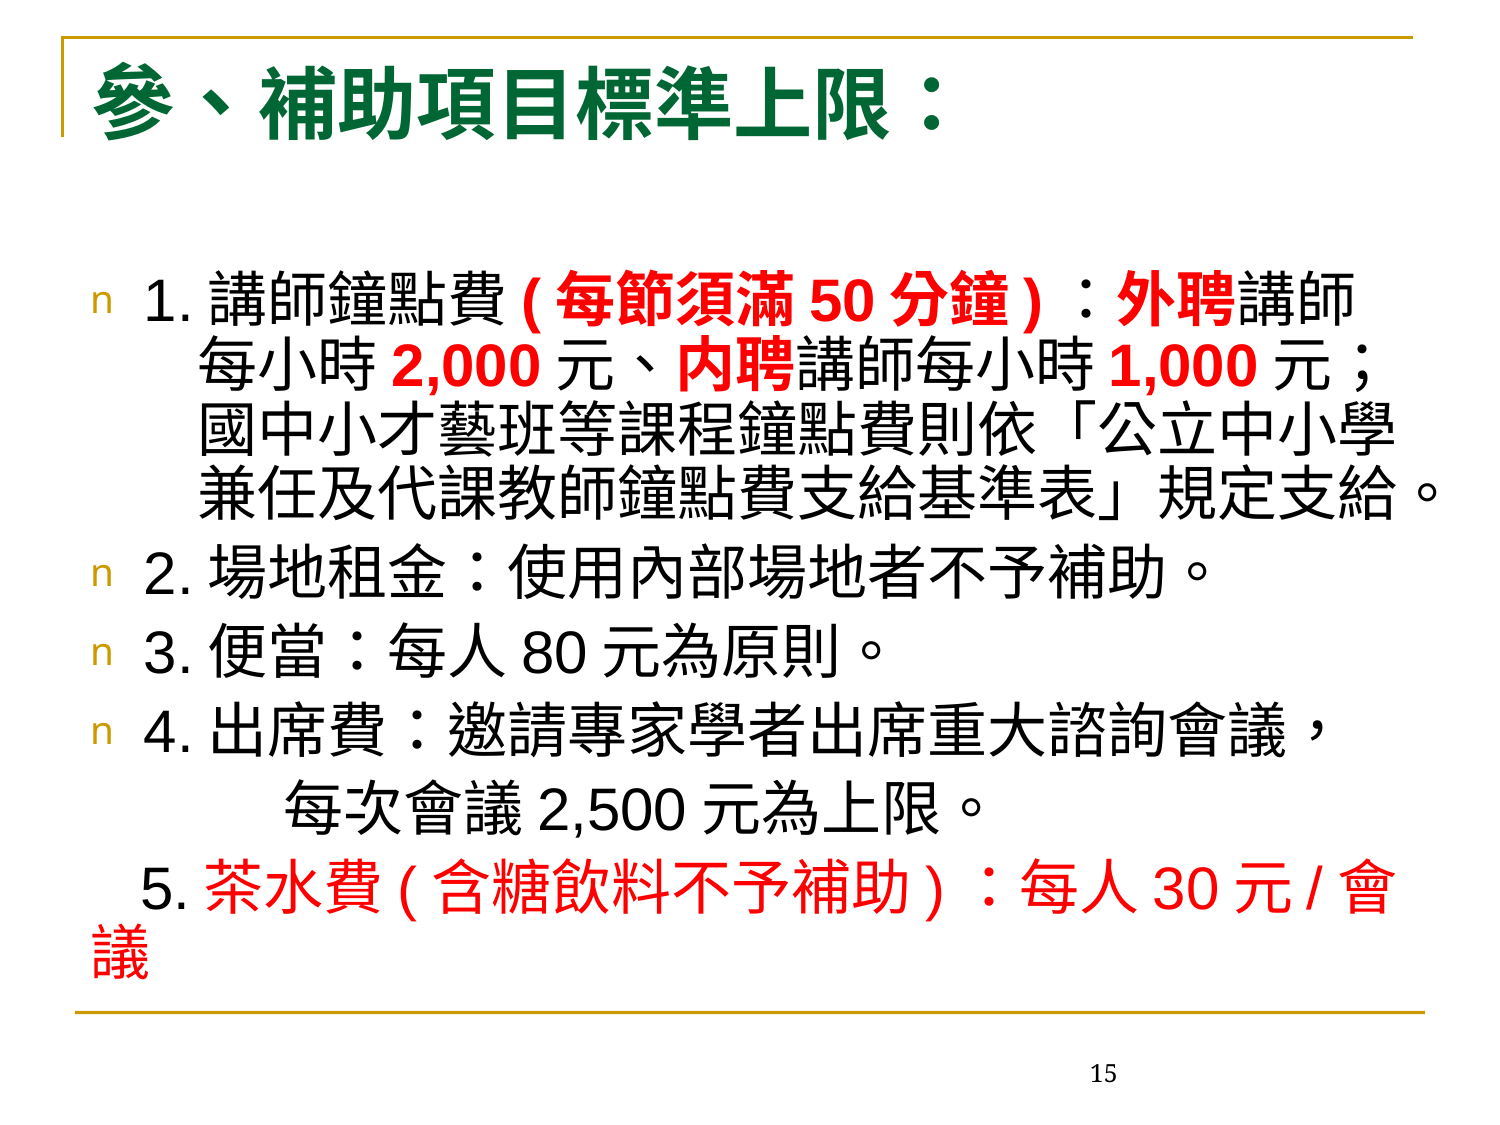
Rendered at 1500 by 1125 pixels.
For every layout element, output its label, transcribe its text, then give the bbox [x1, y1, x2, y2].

title 參、補助項目標準上限： [76, 42, 1427, 230]
text_box [1074, 1024, 1426, 1100]
list 1.講師鐘點費(每節須滿50分鐘)：外聘講師每小時2,000元、内聘講師每小時1,000元；國中小才藝班等課程鐘點費則依「公立中小學兼任及代課教師鐘點費支給基準表」規定支給。 2.場地租金：使用內部場地者不予補助。 3.便當：每人80元為原則。 4.出席費：邀請專家學者出席重大諮詢會議， 每次會議2,500元為上限。 5.茶水費(含糖飲料不予補助)：每人30元/會議 [75, 262, 1426, 1006]
